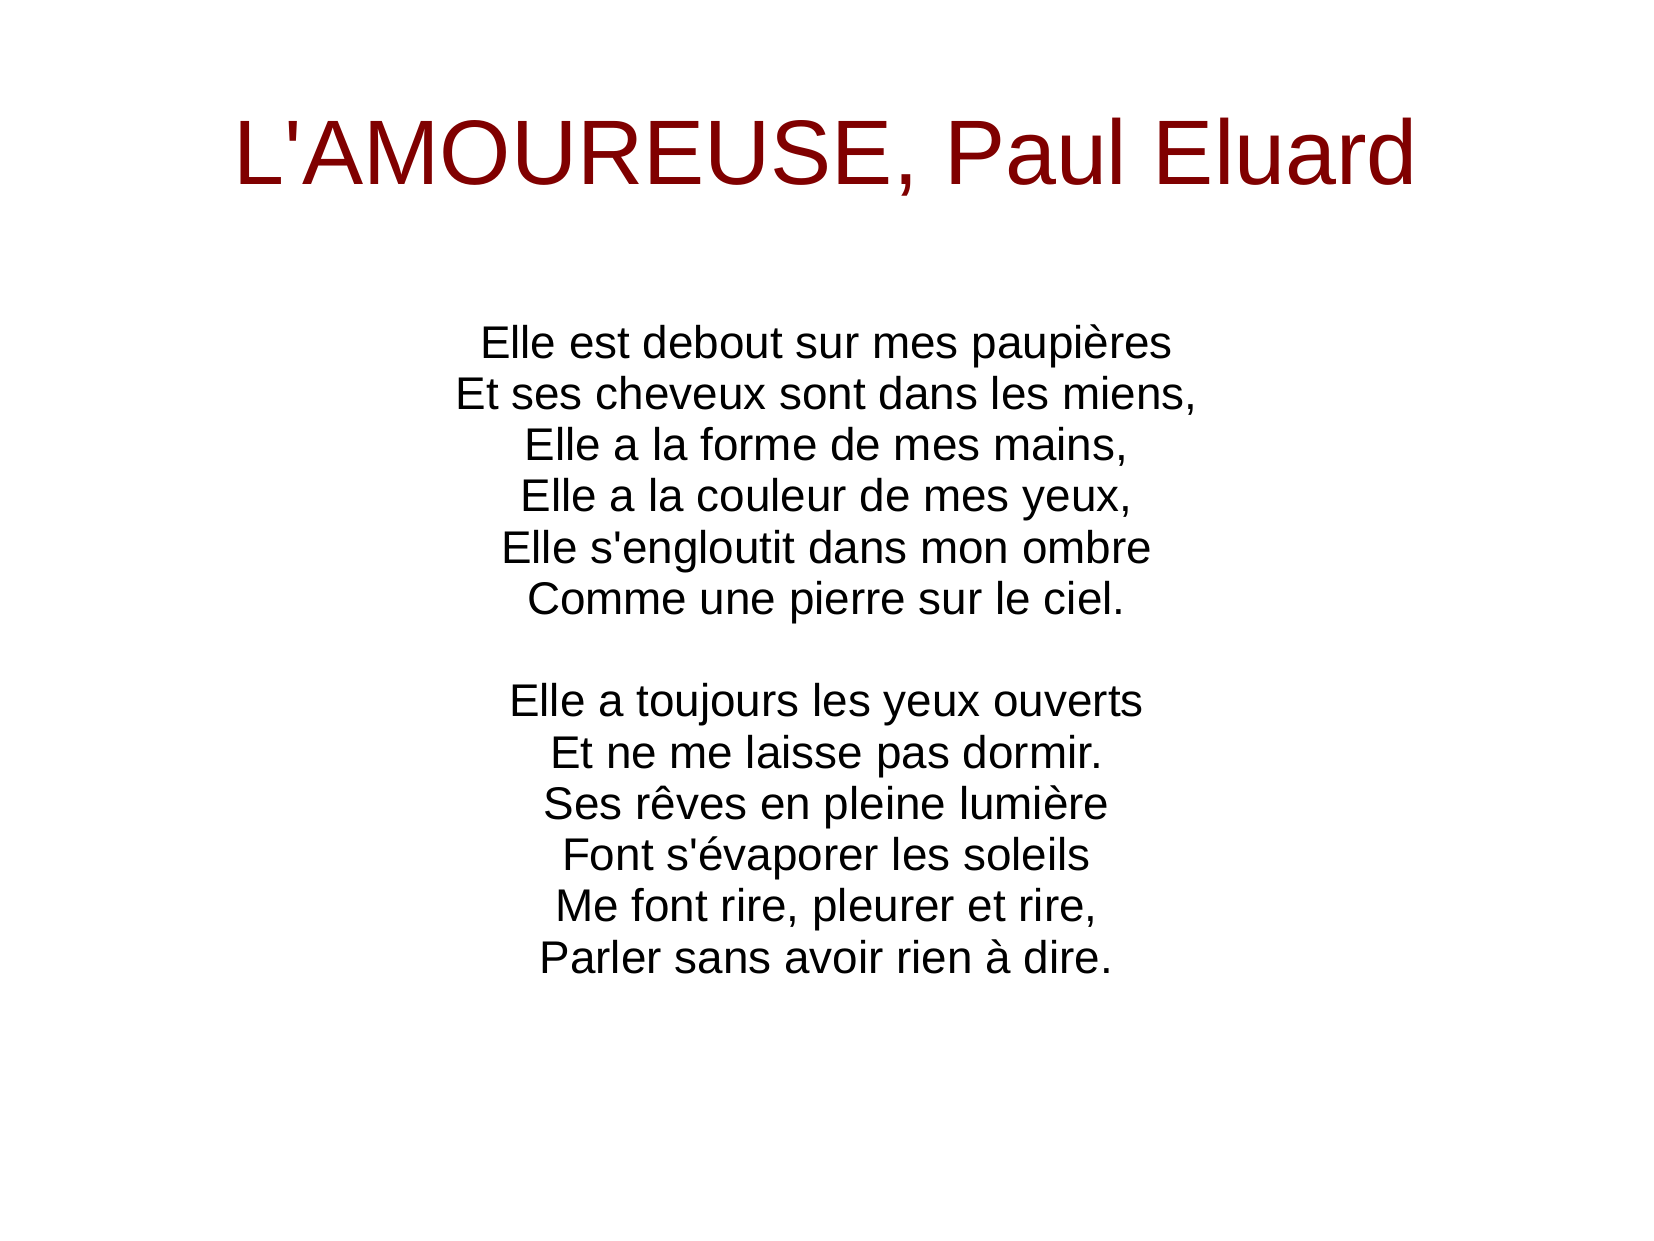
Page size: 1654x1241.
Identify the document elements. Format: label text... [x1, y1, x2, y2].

text_box [82, 290, 1571, 1010]
title L'AMOUREUSE, Paul Eluard [82, 49, 1571, 257]
